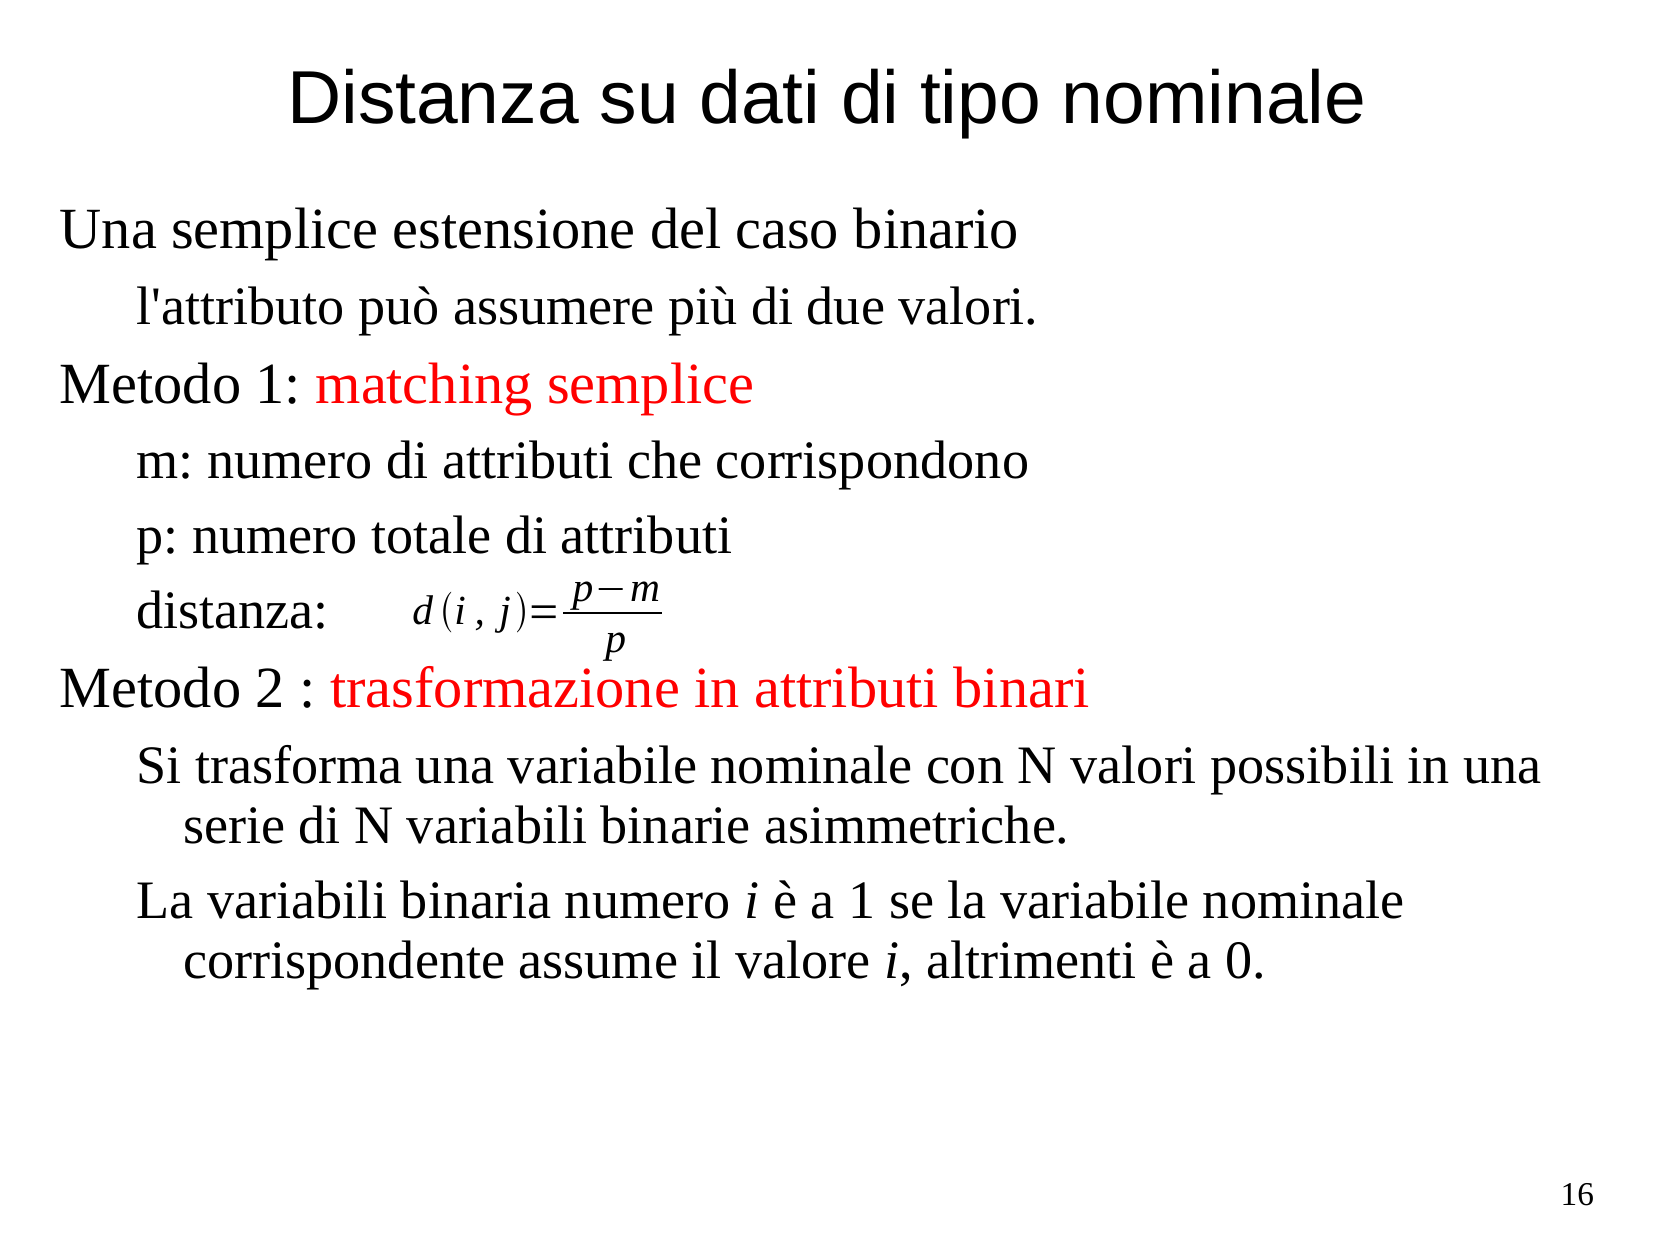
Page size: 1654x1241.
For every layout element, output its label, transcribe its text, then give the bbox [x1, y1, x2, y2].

chart [404, 563, 671, 662]
list Una semplice estensione del caso binario l'attributo può assumere più di due valori. Metodo 1: matching semplice m: numero di attributi che corrispondono p: numero totale di attributi distanza: Metodo 2 : trasformazione in attributi binari Si trasforma una variabile nominale con N valori possibili in una serie di N variabili binarie asimmetriche. La variabili binaria numero i è a 1 se la variabile nominale corrispondente assume il valore i, altrimenti è a 0. [42, 196, 1612, 1187]
title Distanza su dati di tipo nominale [37, 30, 1617, 166]
